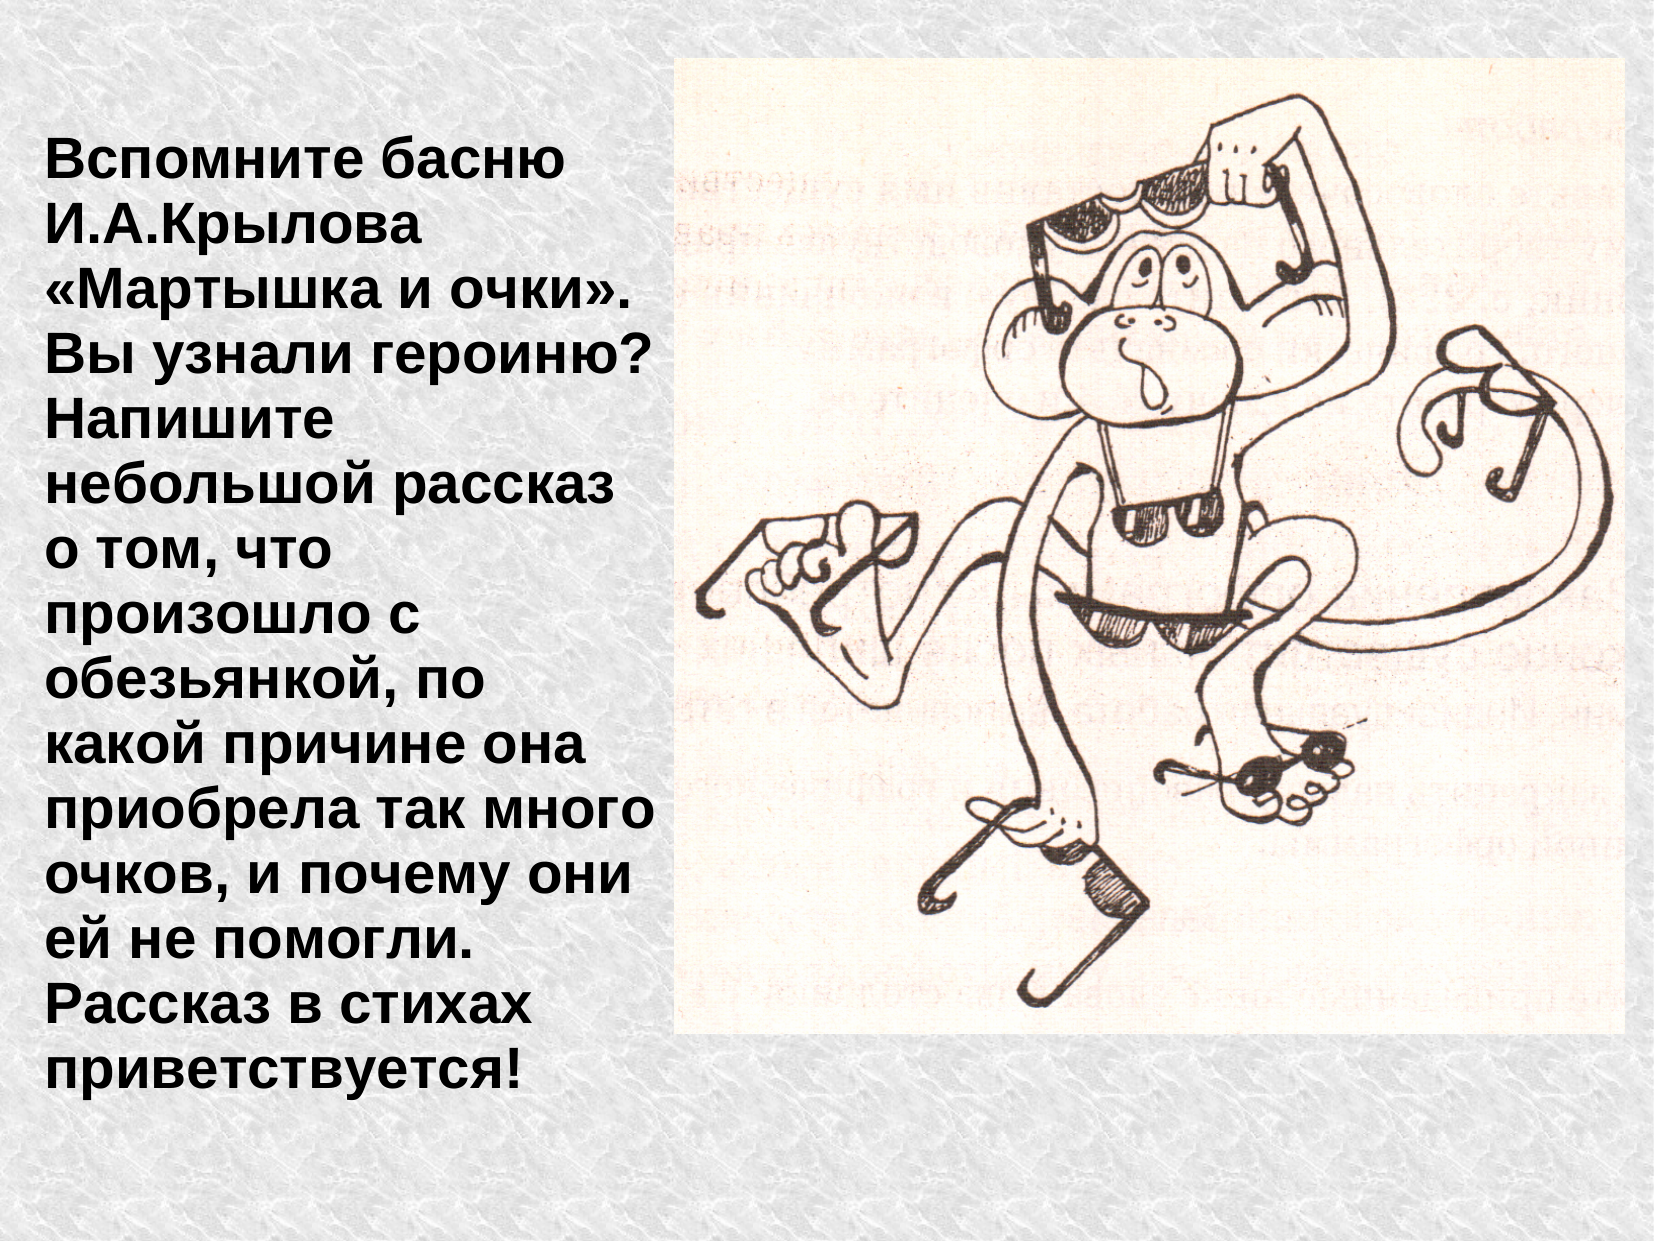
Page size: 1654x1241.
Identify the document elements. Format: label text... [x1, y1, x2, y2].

picture [0, 0, 1654, 1241]
text_box Вспомните басню И.А.Крылова «Мартышка и очки». Вы узнали героиню? Напишите небольшой рассказ о том, что произошло с обезьянкой, по какой причине она приобрела так много очков, и почему они ей не помогли. Рассказ в стихах приветствуется! [29, 118, 680, 1131]
